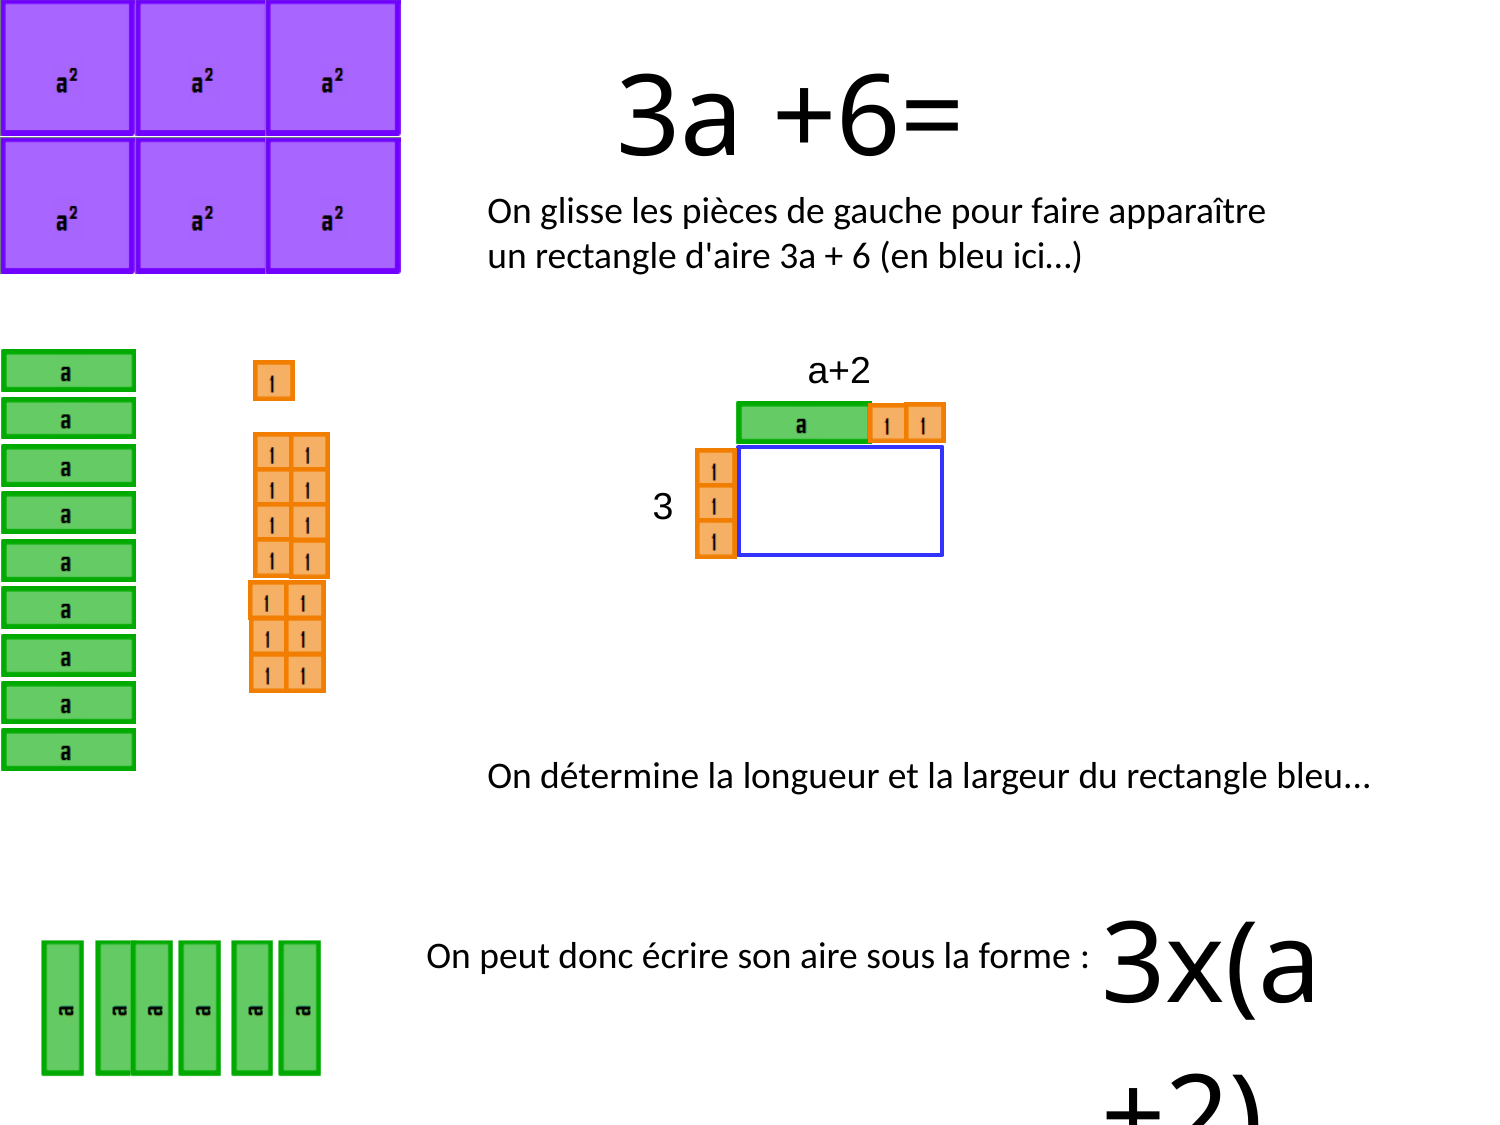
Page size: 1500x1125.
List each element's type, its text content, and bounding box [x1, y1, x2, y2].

picture [0, 349, 136, 392]
picture [231, 940, 273, 1077]
picture [248, 580, 326, 693]
picture [253, 432, 330, 579]
picture [0, 0, 401, 136]
picture [695, 448, 737, 559]
picture [41, 940, 84, 1077]
picture [278, 940, 321, 1077]
text_box 3 [637, 478, 689, 536]
picture [0, 491, 136, 534]
picture [735, 401, 946, 444]
picture [0, 586, 136, 629]
text_box On détermine la longueur et la largeur du rectangle bleu... [472, 744, 1388, 849]
picture [0, 397, 136, 439]
picture [0, 681, 136, 724]
picture [0, 634, 136, 677]
picture [0, 137, 401, 274]
picture [178, 940, 221, 1077]
text_box 3a +6= [601, 35, 981, 186]
picture [0, 444, 136, 487]
picture [0, 728, 136, 771]
picture [0, 539, 136, 582]
picture [95, 940, 173, 1077]
text_box a+2 [792, 342, 886, 400]
text_box [738, 446, 943, 556]
text_box On peut donc écrire son aire sous la forme : [411, 933, 1123, 994]
text_box 3x(a +2) [1086, 874, 1429, 1016]
text_box On glisse les pièces de gauche pour faire apparaître un rectangle d'aire 3a + 6 (en bleu ici…) [472, 178, 1291, 284]
picture [253, 360, 295, 401]
